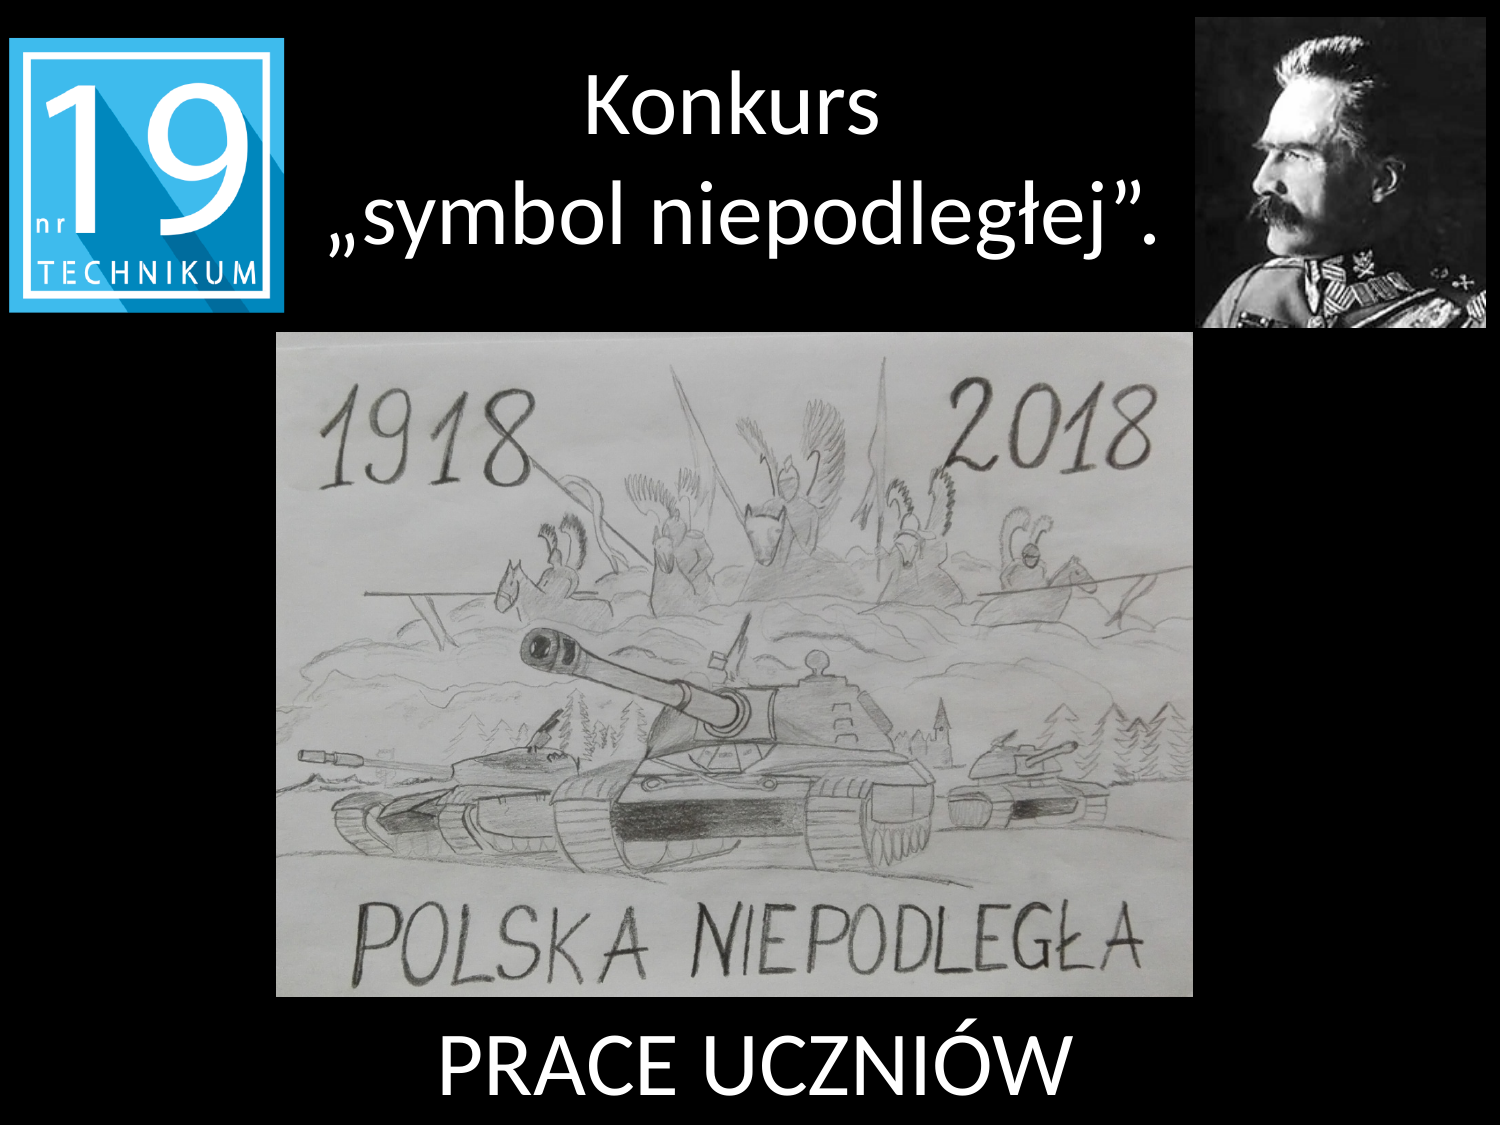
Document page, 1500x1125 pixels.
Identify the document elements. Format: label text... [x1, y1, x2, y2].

title Konkurs „symbol niepodległej”. [323, 35, 1195, 277]
picture [0, 18, 1193, 997]
subtitle PRACE UCZNIÓW [304, 996, 1207, 1090]
picture [1195, 17, 1486, 329]
